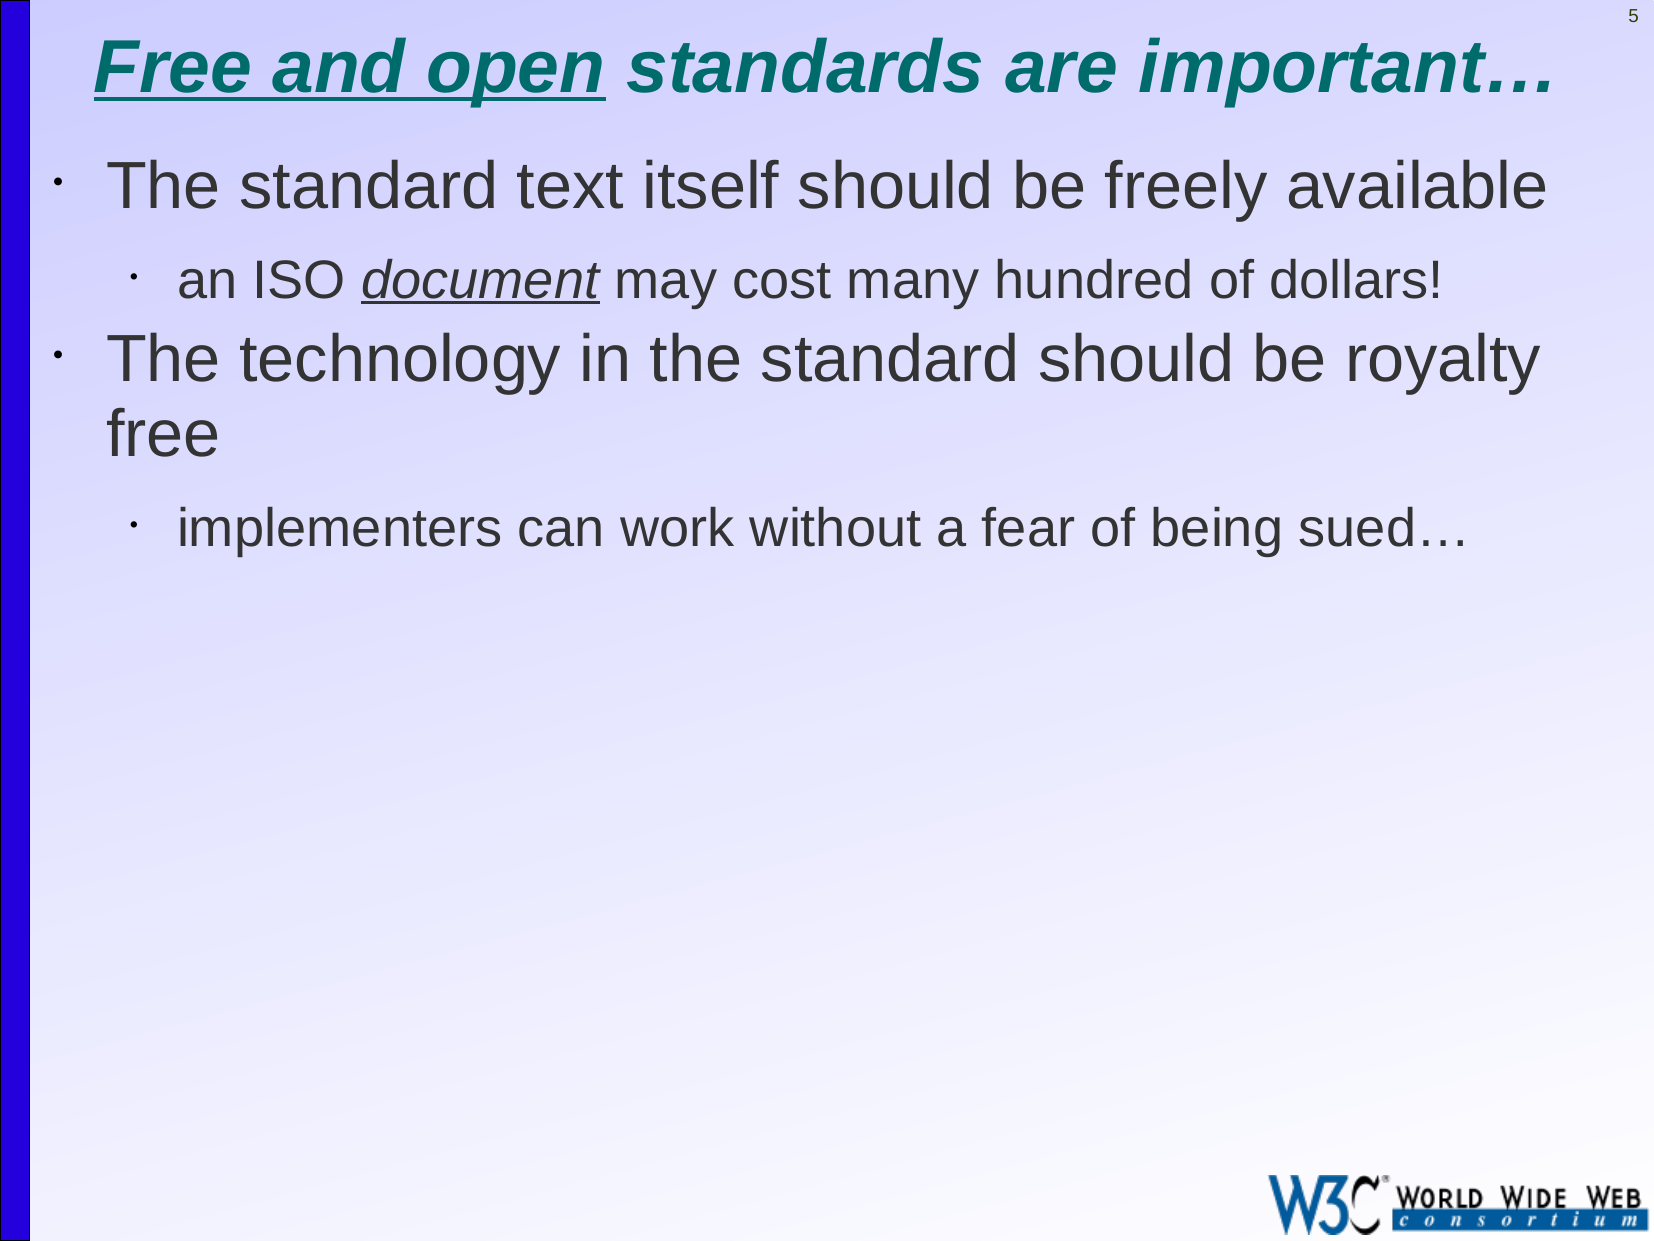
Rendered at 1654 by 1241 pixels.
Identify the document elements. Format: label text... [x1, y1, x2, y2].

picture [1263, 1175, 1654, 1235]
title Free and open standards are important… [0, 13, 1654, 117]
list The standard text itself should be freely available an ISO document may cost many hundred of dollars! The technology in the standard should be royalty free implementers can work without a fear of being sued… [35, 147, 1618, 1119]
